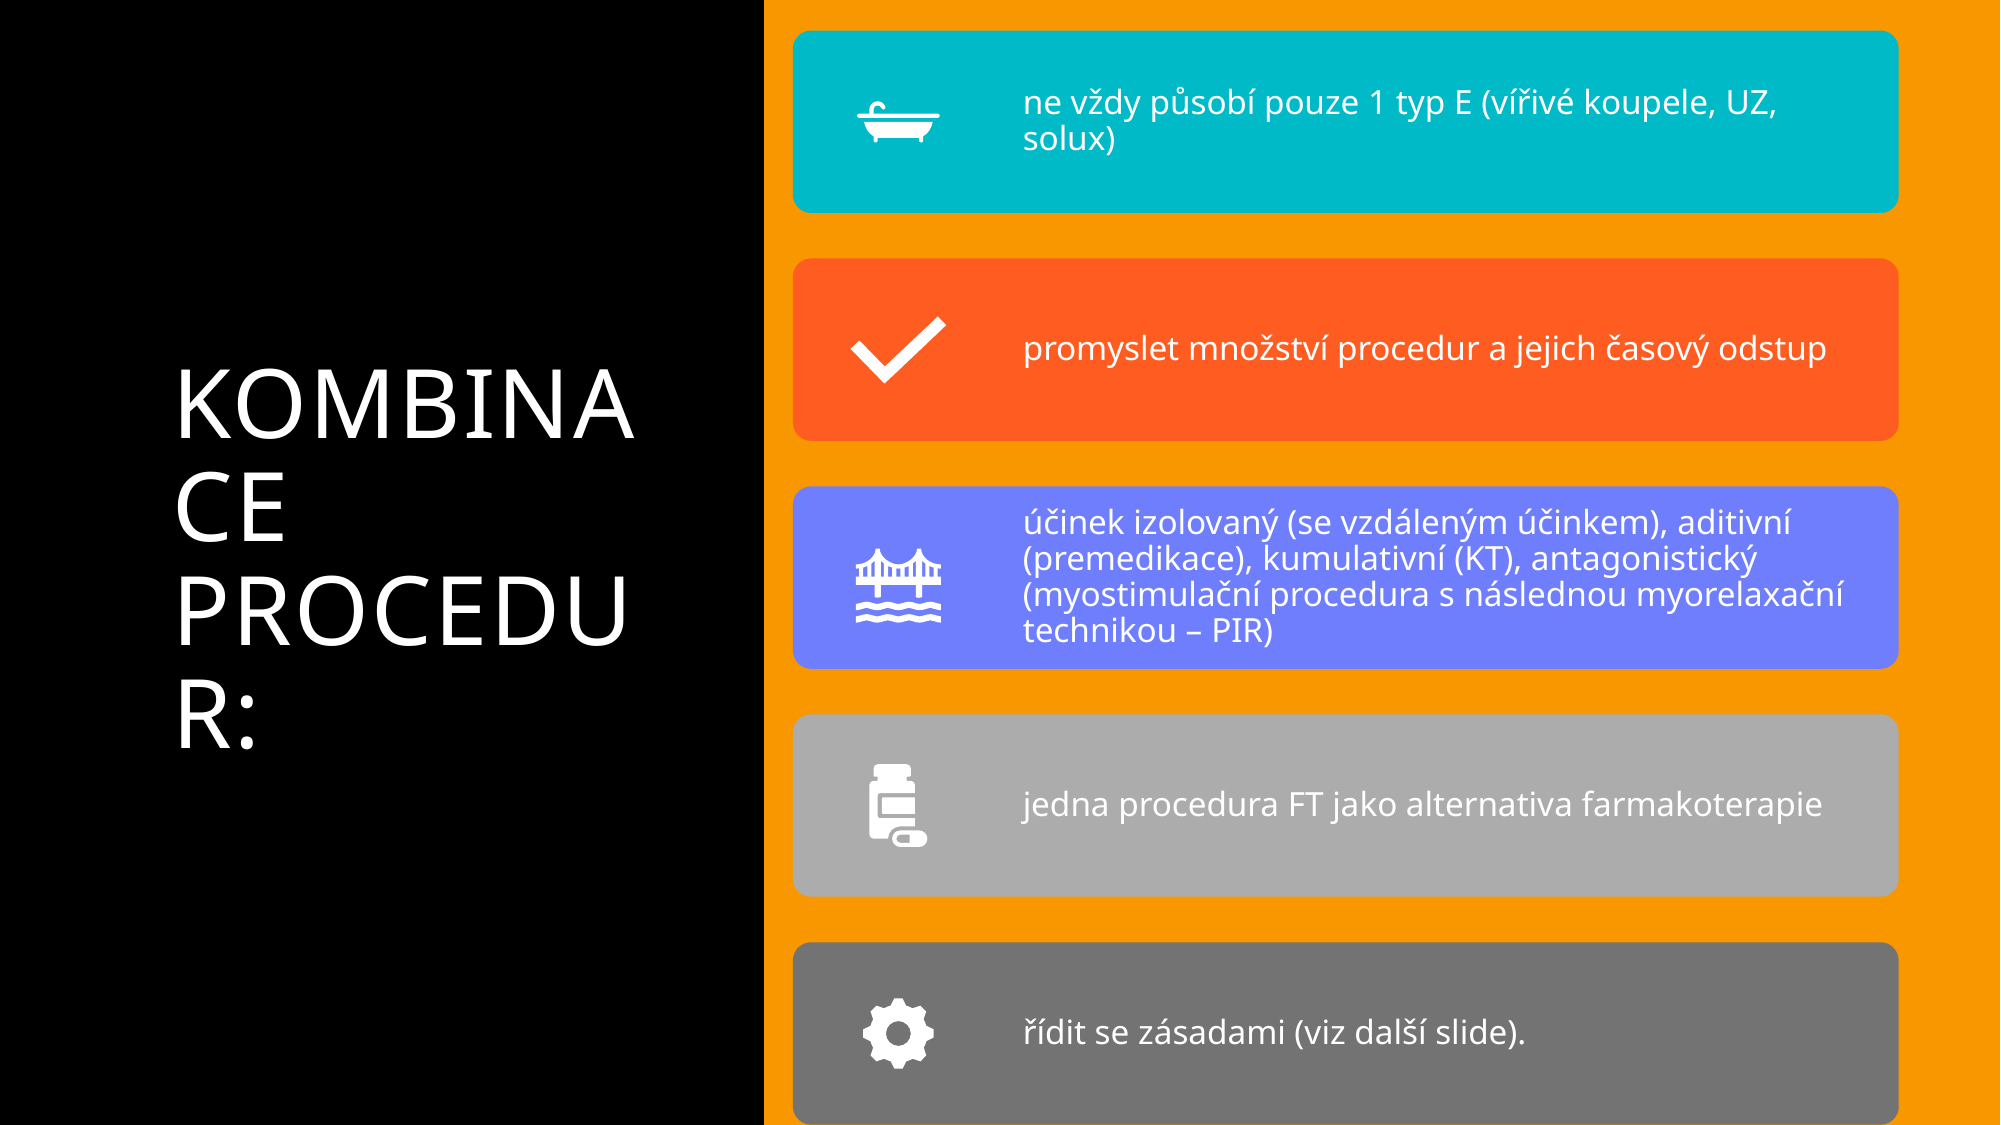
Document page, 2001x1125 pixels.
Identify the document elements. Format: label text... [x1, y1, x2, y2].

text_box promyslet množství procedur a jejich časový odstup [1003, 258, 1899, 441]
text_box ne vždy působí pouze 1 typ E (vířivé koupele, UZ, solux) [1003, 30, 1899, 213]
title Kombinace procedur: [157, 105, 685, 1020]
text_box účinek izolovaný (se vzdáleným účinkem), aditivní (premedikace), kumulativní (KT), antagonistický (myostimulační procedura s následnou myorelaxační technikou – PIR) [1003, 486, 1899, 669]
text_box jedna procedura FT jako alternativa farmakoterapie [1003, 714, 1899, 897]
text_box řídit se zásadami (viz další slide). [1003, 942, 1899, 1125]
text_box [0, 0, 2000, 1125]
